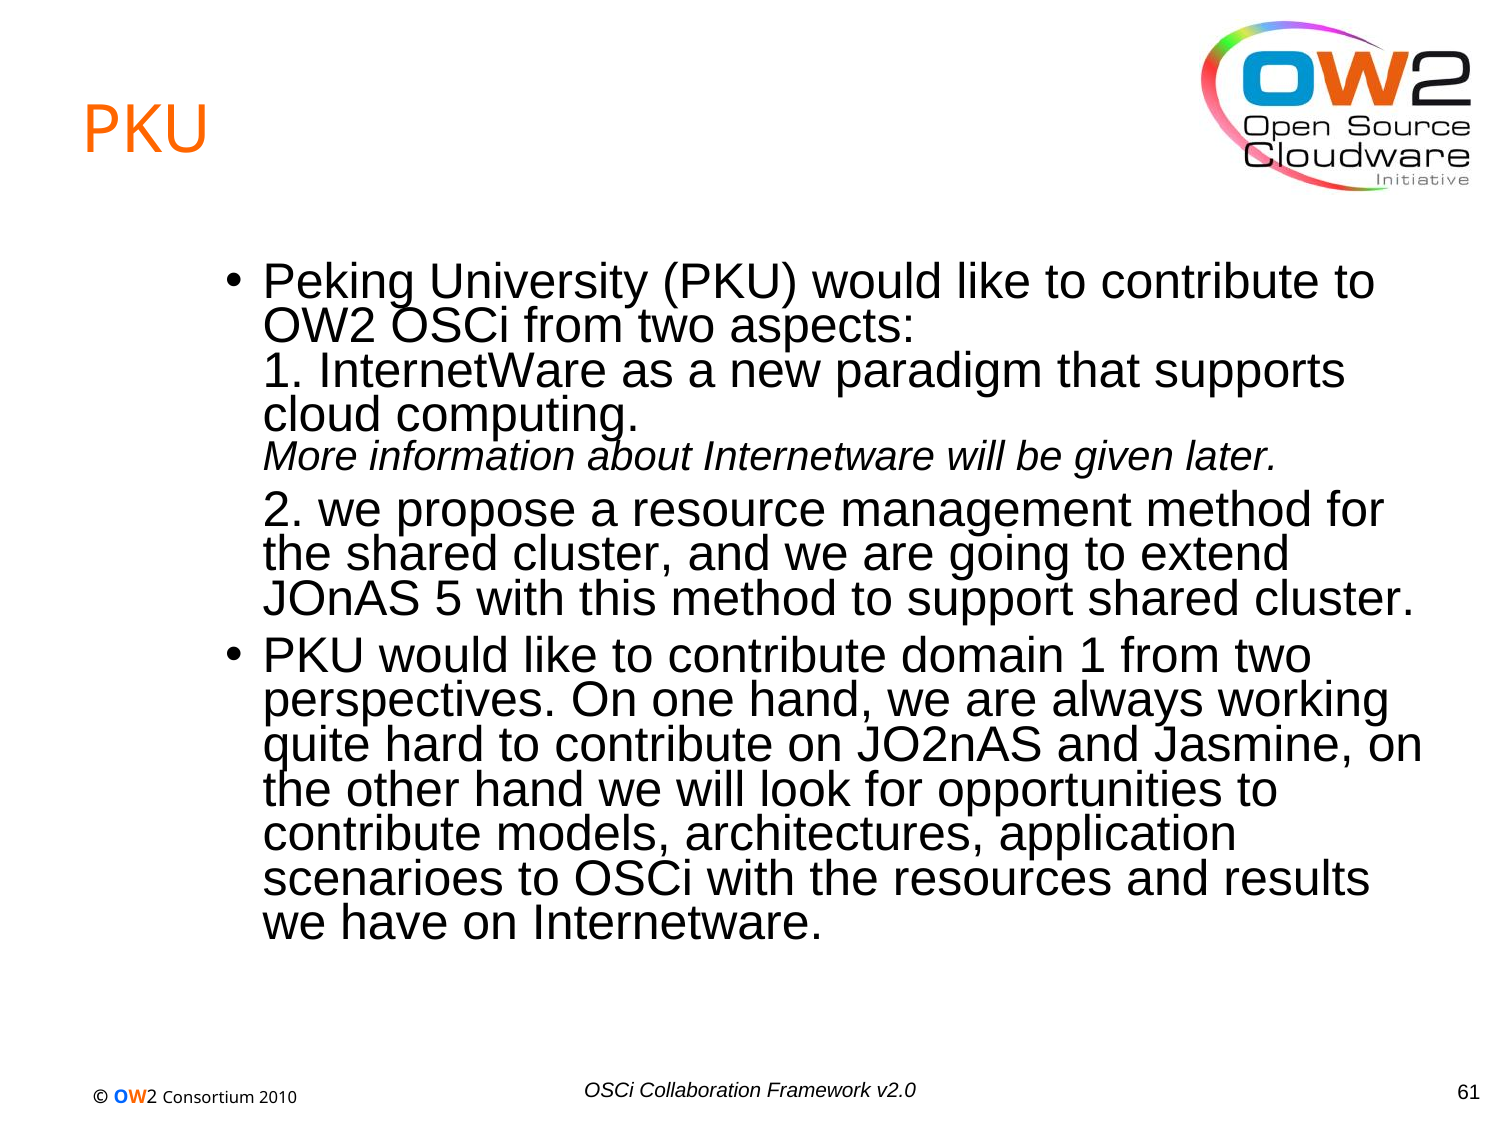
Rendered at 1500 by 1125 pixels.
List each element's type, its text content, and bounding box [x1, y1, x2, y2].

title PKU [81, 43, 1182, 213]
list Peking University (PKU) would like to contribute to OW2 OSCi from two aspects: 1. InternetWare as a new paradigm that supports cloud computing. More information about Internetware will be given later. 2. we propose a resource management method for the shared cluster, and we are going to extend JOnAS 5 with this method to support shared cluster. PKU would like to contribute domain 1 from two perspectives. On one hand, we are always working quite hard to contribute on JO2nAS and Jasmine, on the other hand we will look for opportunities to contribute models, architectures, application scenarioes to OSCi with the resources and results we have on Internetware. [74, 262, 1425, 1097]
picture [1199, 19, 1472, 195]
